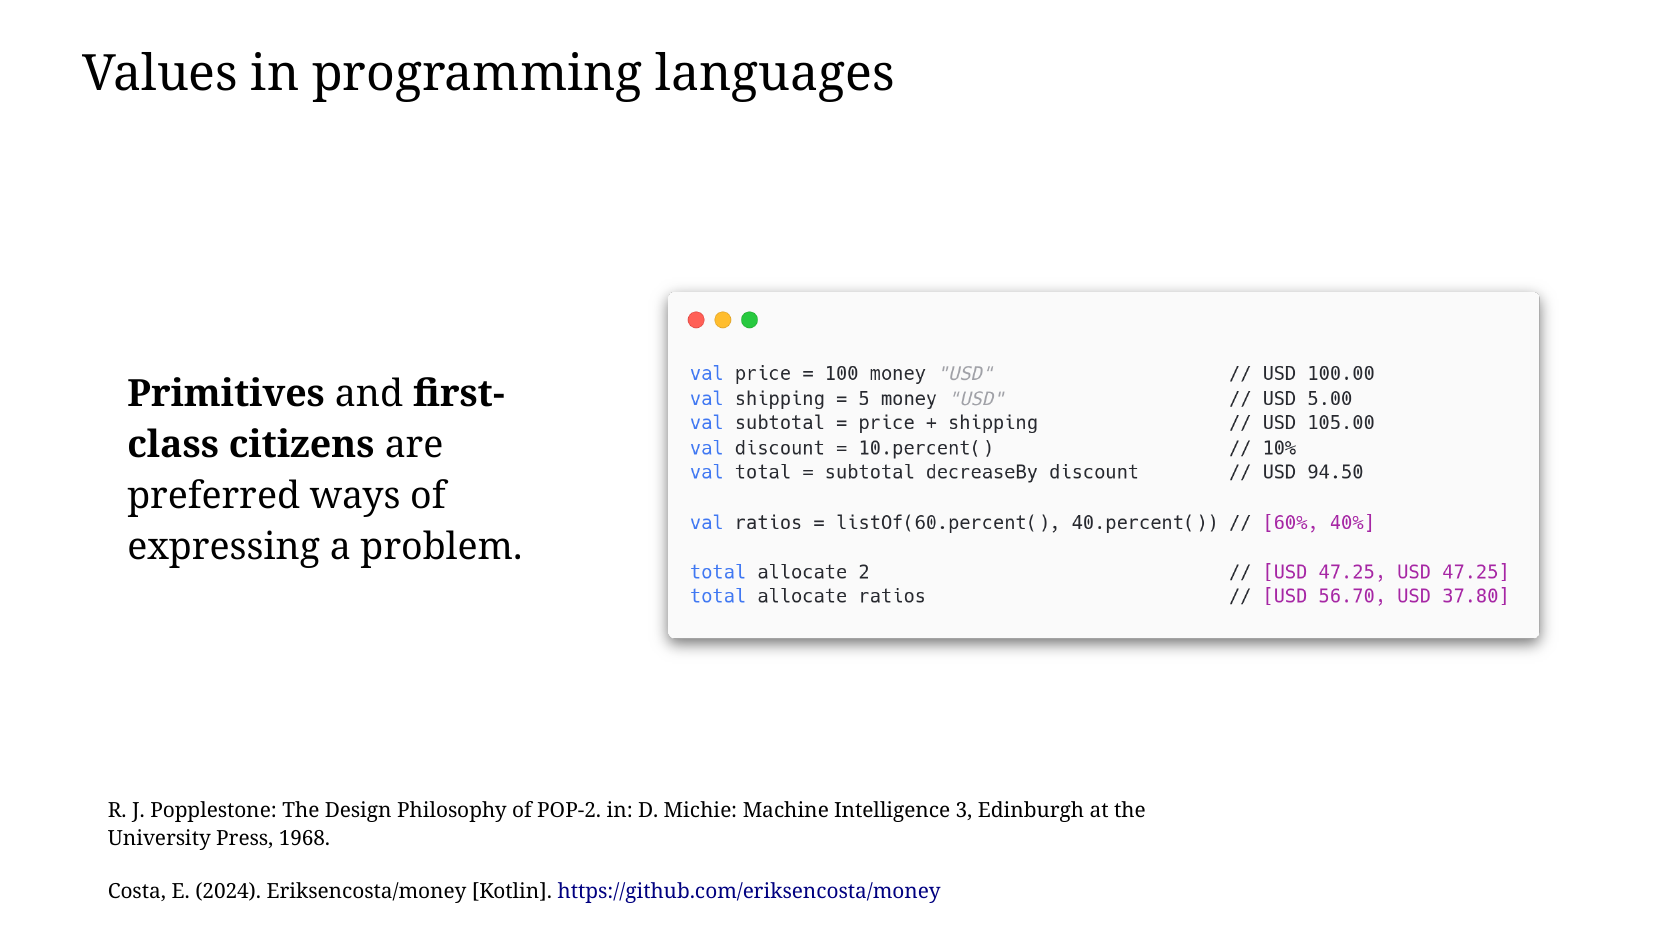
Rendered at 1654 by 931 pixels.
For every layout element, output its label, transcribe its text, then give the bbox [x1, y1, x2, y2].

title Values in programming languages [82, 37, 1571, 193]
text_box R. J. Popplestone: The Design Philosophy of POP-2. in: D. Michie: Machine Intelligence 3, Edinburgh at the University Press, 1968. Costa, E. (2024). Eriksencosta/money [Kotlin]. https://github.com/eriksencosta/money [93, 787, 1201, 912]
picture [594, 217, 1613, 713]
text_box Primitives and first-class citizens are preferred ways of expressing a problem. [112, 262, 601, 676]
